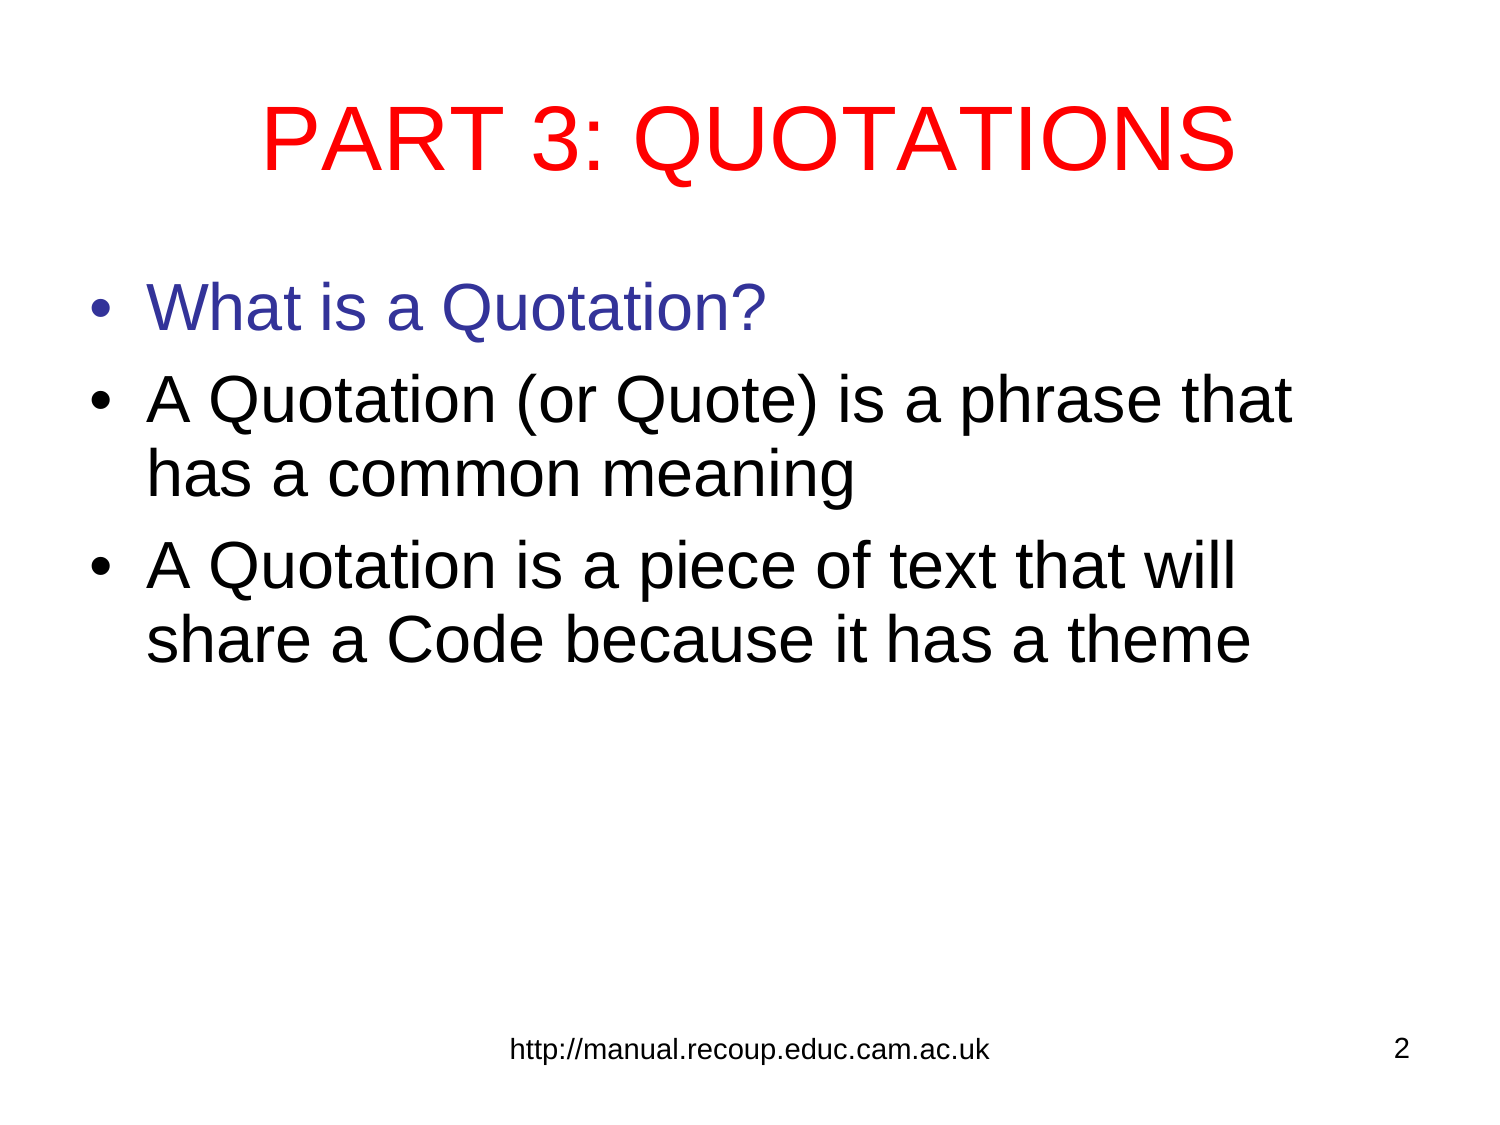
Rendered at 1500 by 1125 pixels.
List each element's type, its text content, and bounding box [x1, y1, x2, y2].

title PART 3: QUOTATIONS [75, 45, 1426, 233]
list What is a Quotation? A Quotation (or Quote) is a phrase that has a common meaning A Quotation is a piece of text that will share a Code because it has a theme [75, 262, 1426, 1006]
